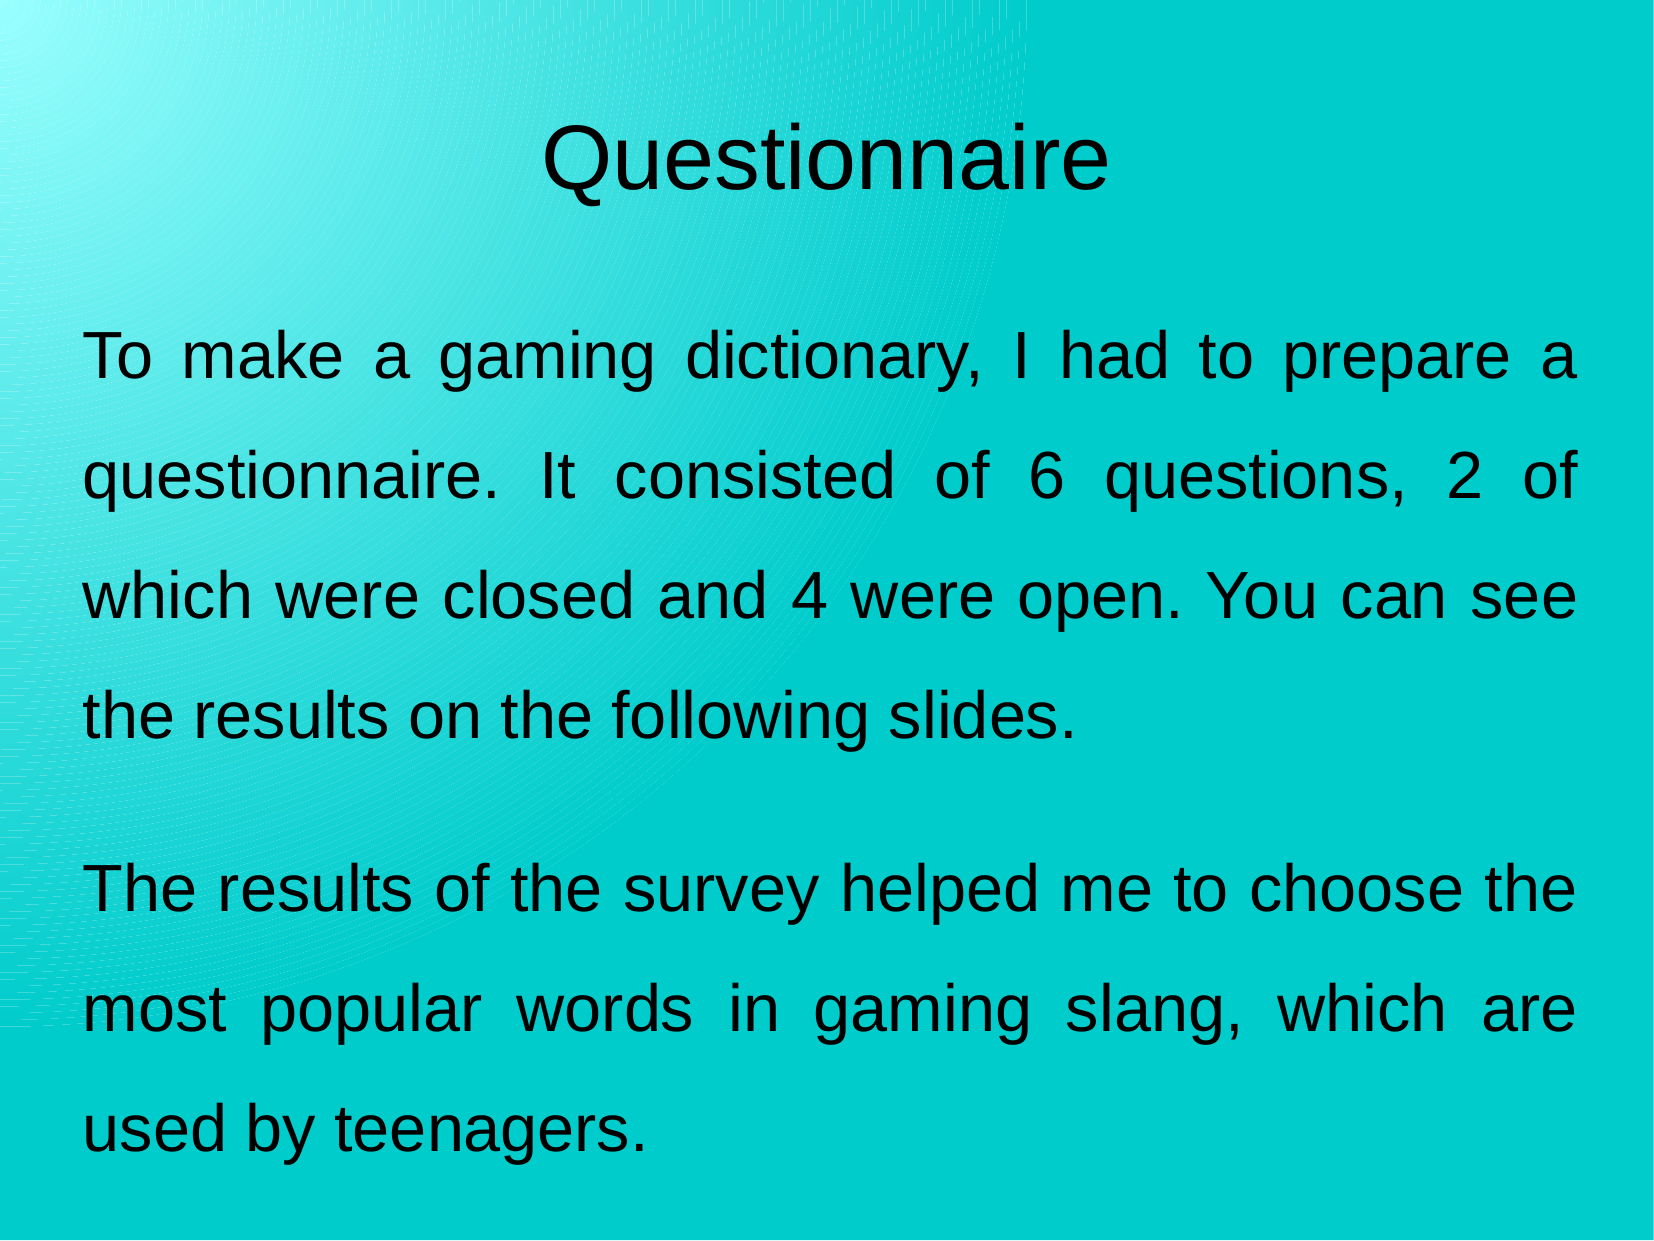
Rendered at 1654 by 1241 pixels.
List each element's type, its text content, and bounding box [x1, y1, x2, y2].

list To make a gaming dictionary, I had to prepare a questionnaire. It consisted of 6 questions, 2 of which were closed and 4 were open. You can see the results on the following slides. The results of the survey helped me to choose the most popular words in gaming slang, which are used by teenagers. [82, 271, 1583, 1091]
title Questionnaire [82, 49, 1571, 257]
